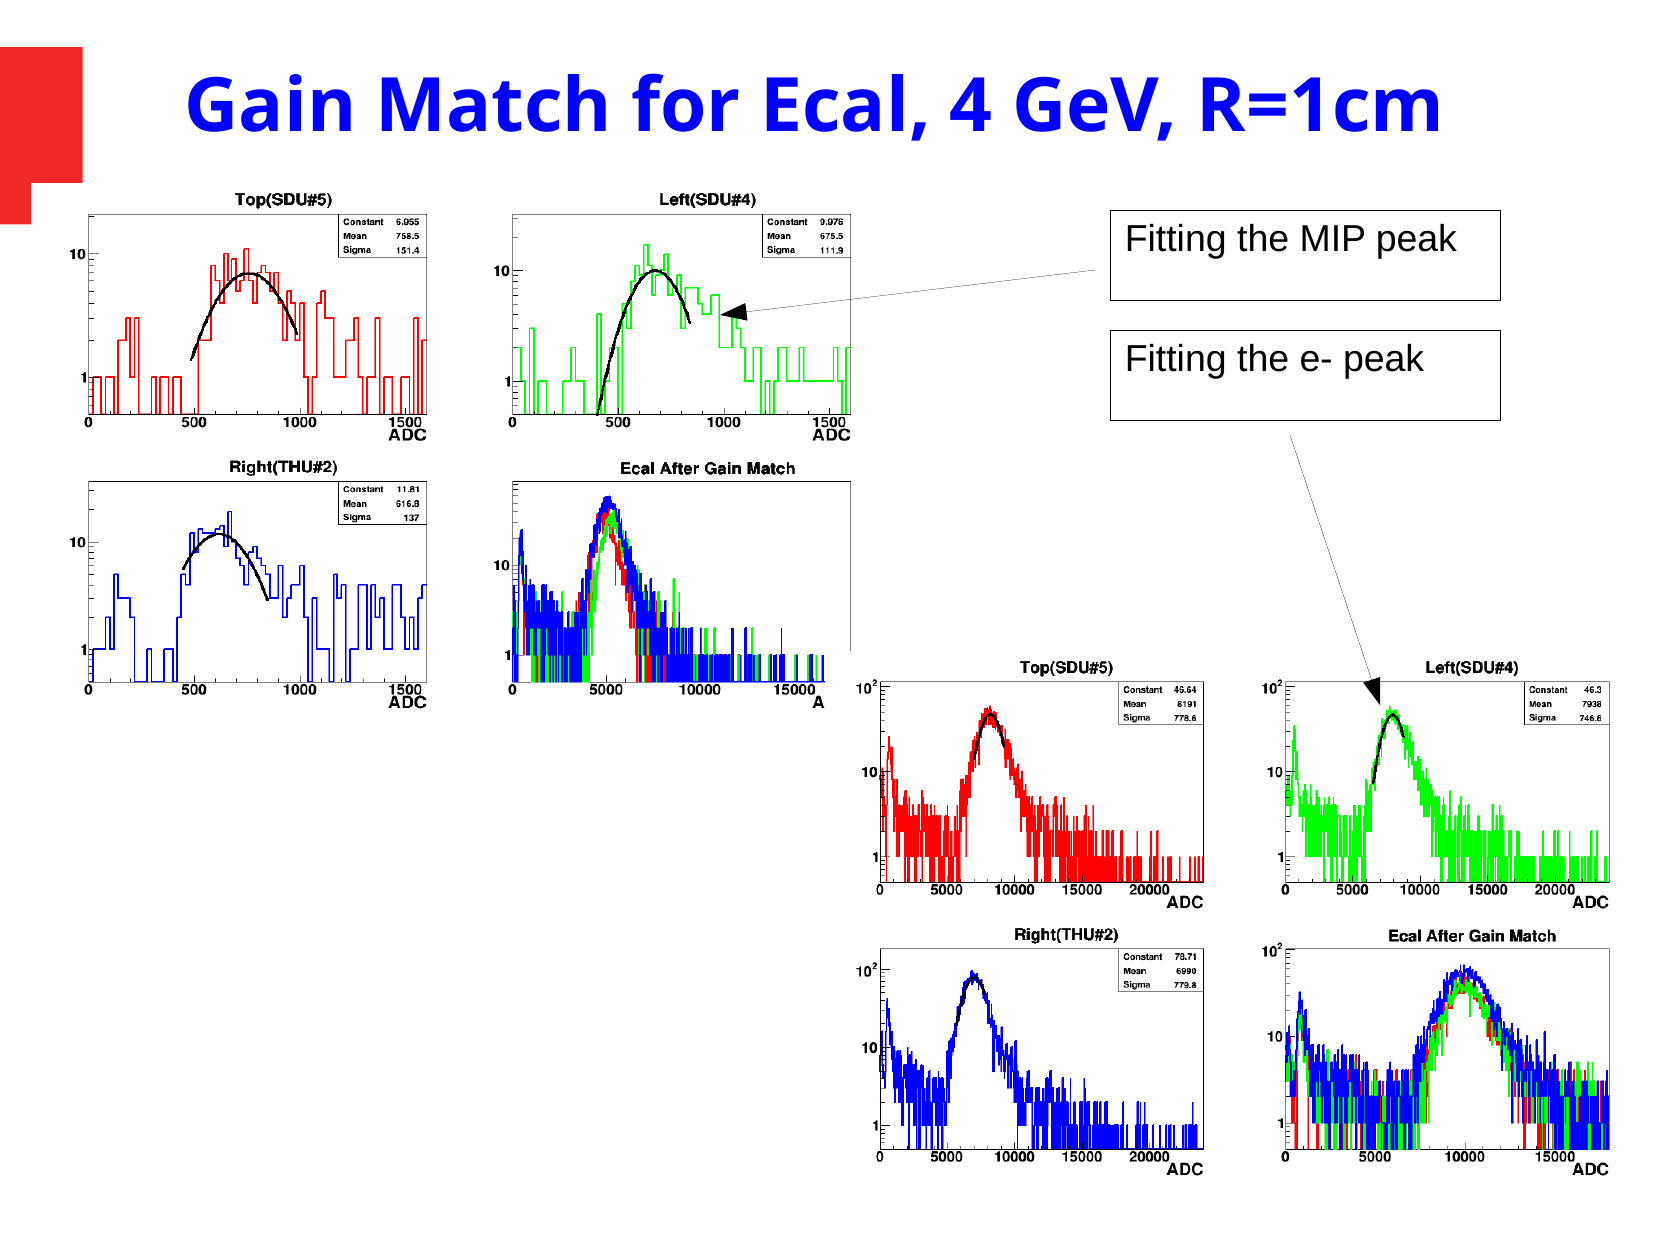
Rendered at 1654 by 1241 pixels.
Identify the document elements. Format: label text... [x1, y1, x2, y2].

text_box Fitting the e- peak [1110, 330, 1501, 421]
title Gain Match for Ecal, 4 GeV, R=1cm [88, 51, 1542, 154]
text_box Fitting the MIP peak [1110, 210, 1501, 301]
picture [31, 183, 1636, 1186]
